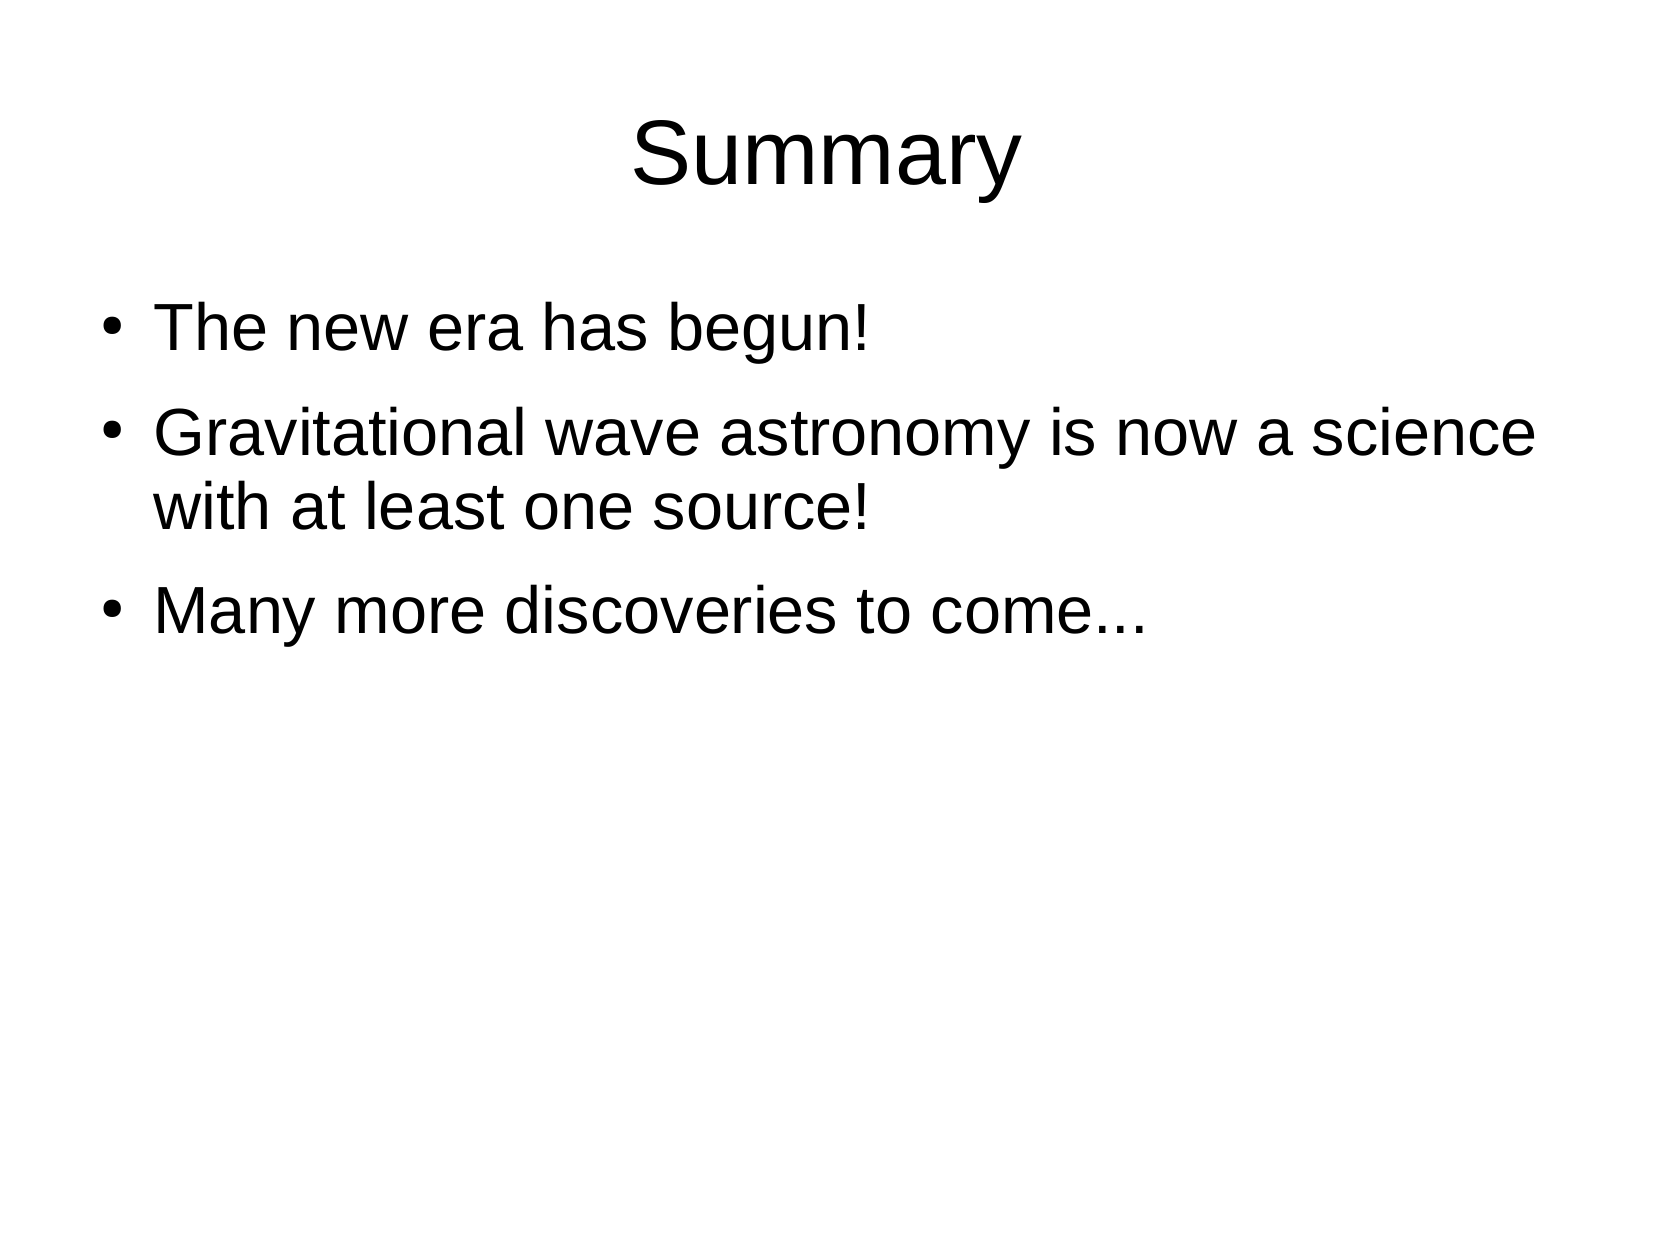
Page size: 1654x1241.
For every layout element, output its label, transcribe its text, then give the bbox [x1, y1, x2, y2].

title Summary [82, 49, 1571, 257]
list The new era has begun! Gravitational wave astronomy is now a science with at least one source! Many more discoveries to come... [82, 290, 1571, 1010]
